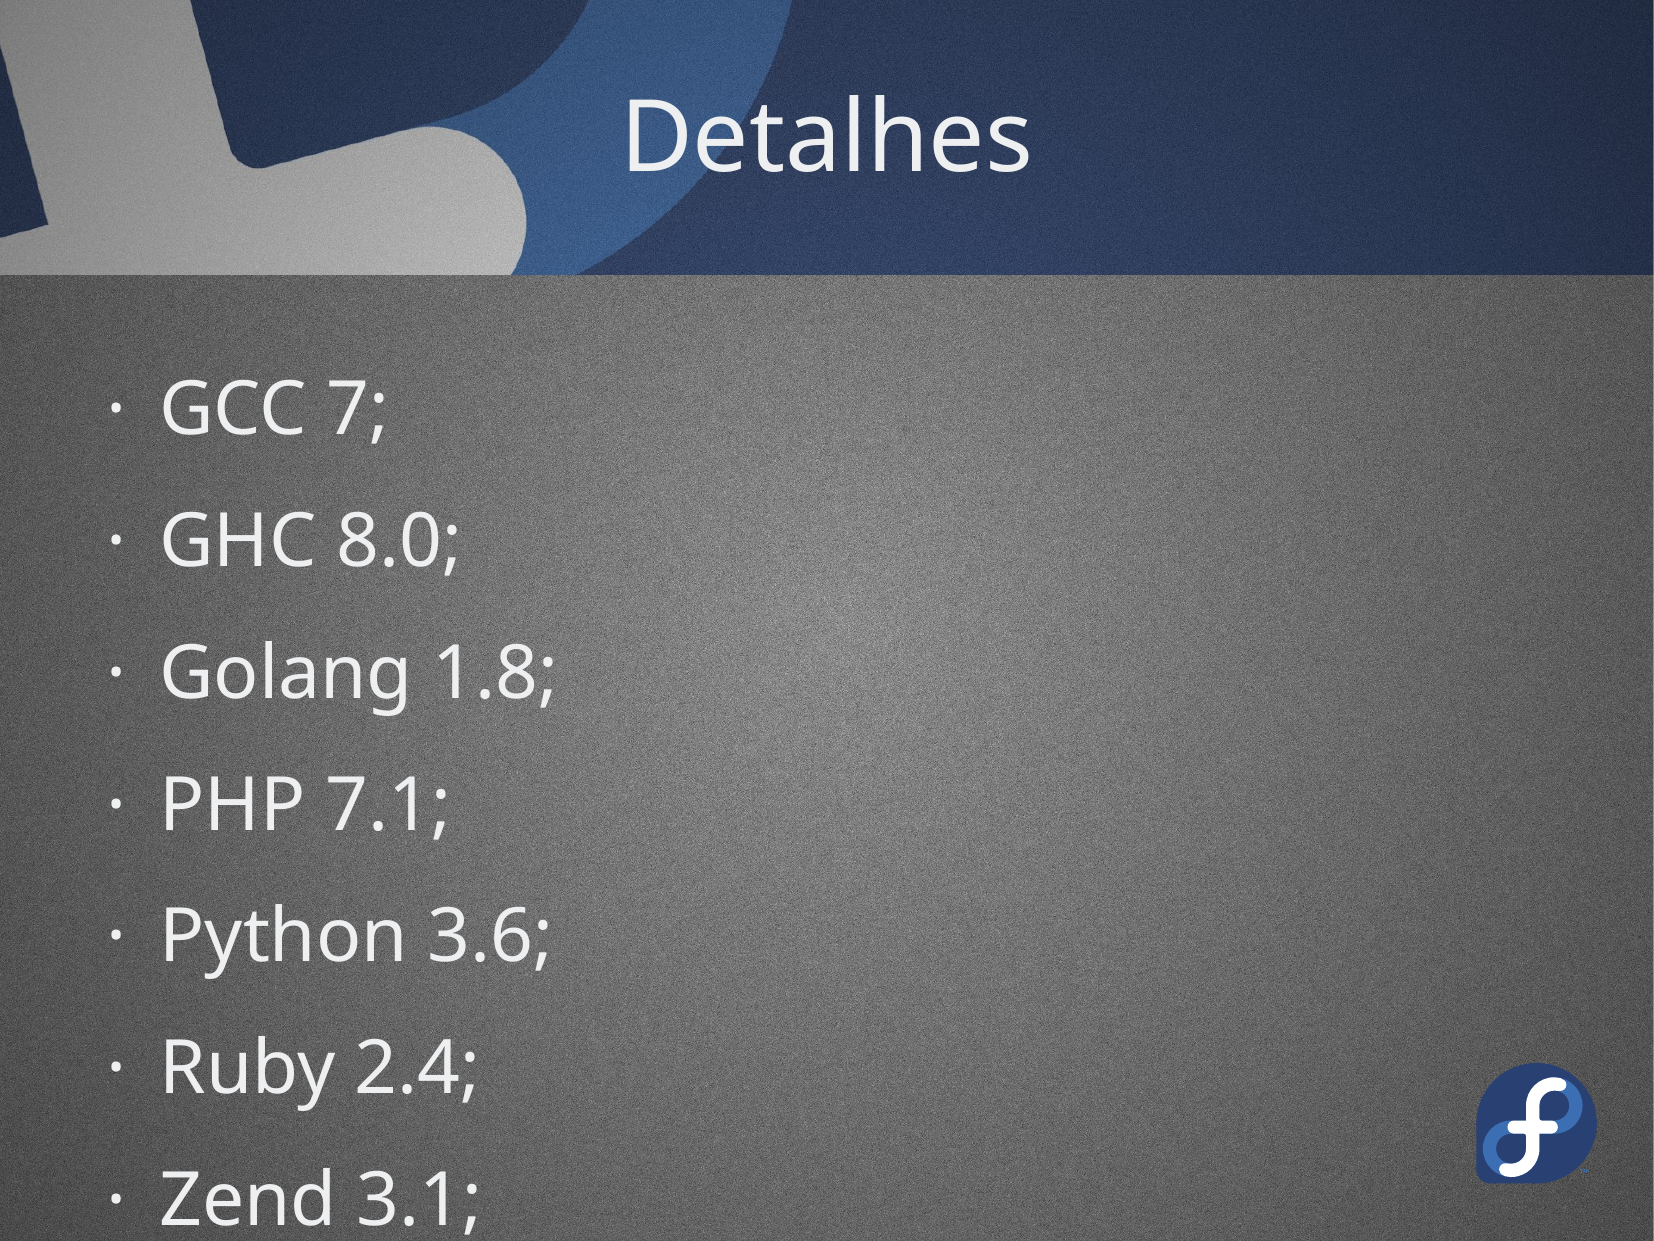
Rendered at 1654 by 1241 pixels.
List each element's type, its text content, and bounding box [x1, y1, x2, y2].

picture [0, 0, 1654, 1241]
title Detalhes [88, 29, 1565, 237]
list GCC 7; GHC 8.0; Golang 1.8; PHP 7.1; Python 3.6; Ruby 2.4; Zend 3.1; [88, 354, 1565, 1064]
